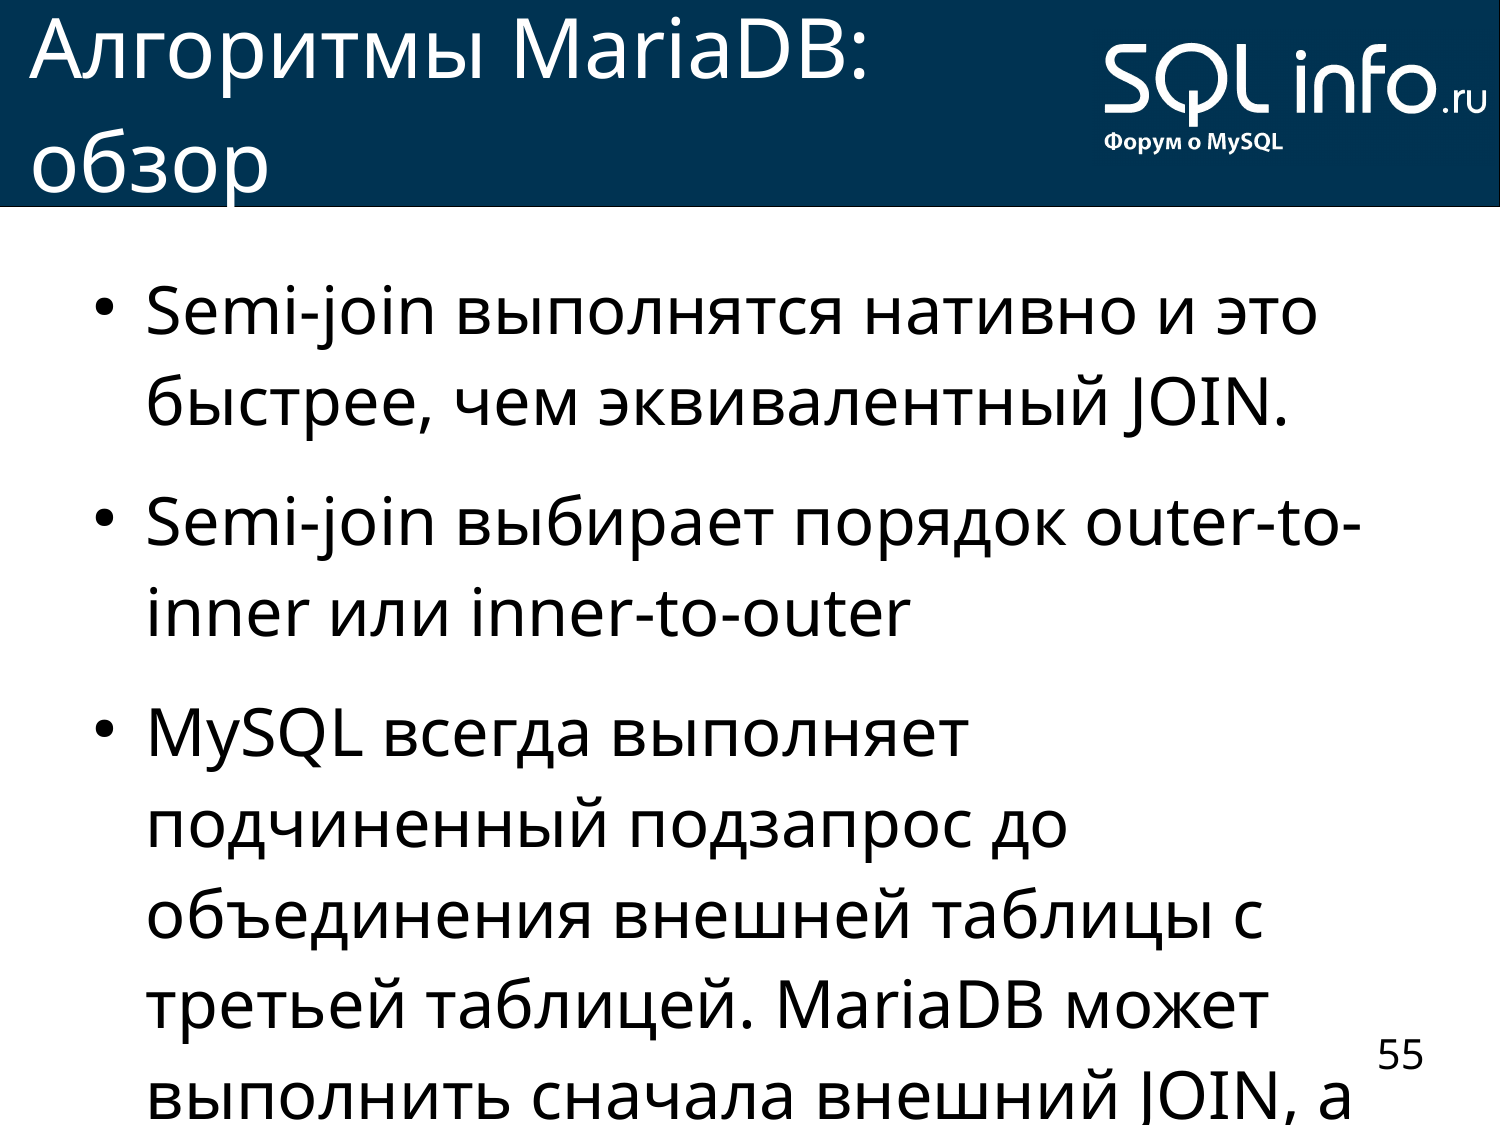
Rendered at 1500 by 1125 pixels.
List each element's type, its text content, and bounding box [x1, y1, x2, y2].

picture [1093, 29, 1495, 166]
title Алгоритмы MariaDB: обзор [29, 0, 1093, 207]
list Semi-join выполнятся нативно и это быстрее, чем эквивалентный JOIN. Semi-join выбирает порядок outer-to-inner или inner-to-outer MySQL всегда выполняет подчиненный подзапрос до объединения внешней таблицы с третьей таблицей. MariaDB может выполнить сначала внешний JOIN, а затем подзапрос. [75, 263, 1425, 1063]
